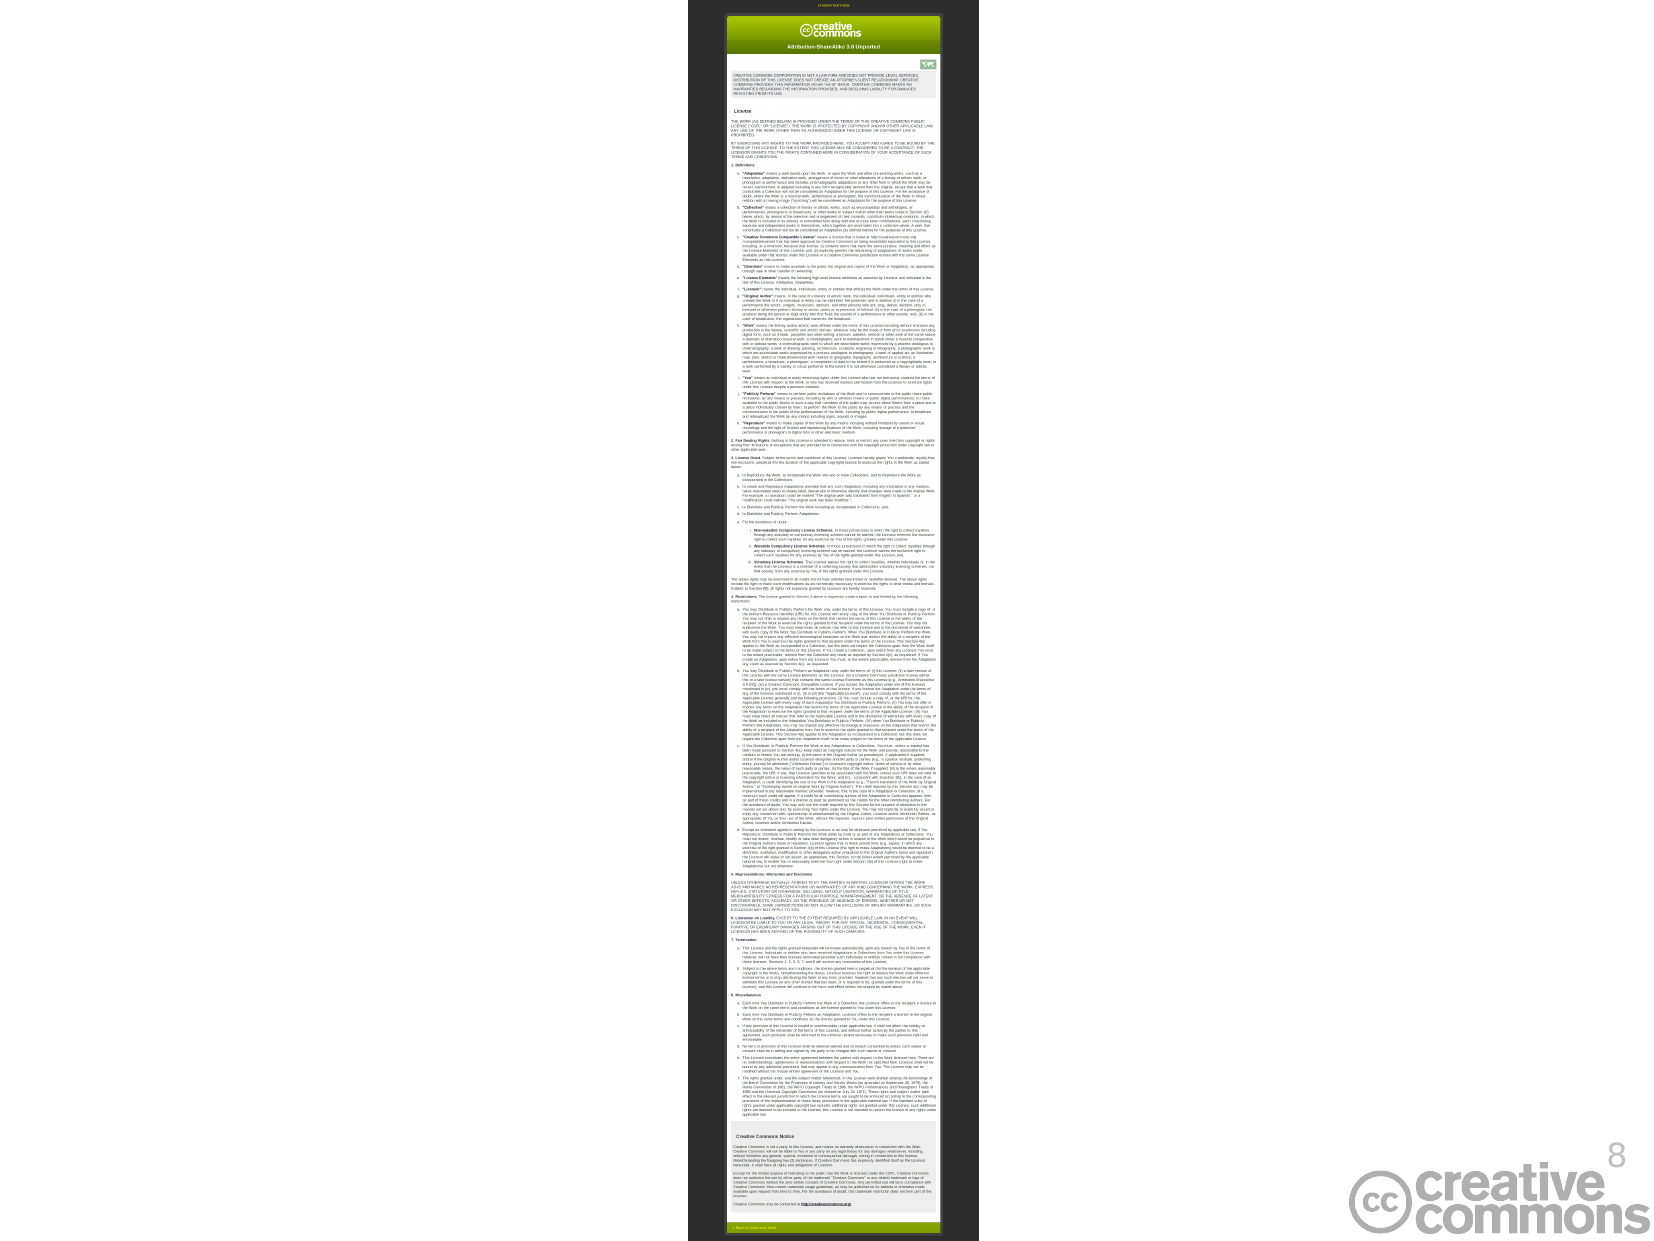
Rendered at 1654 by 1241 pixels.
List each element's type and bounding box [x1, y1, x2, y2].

picture [688, 0, 979, 1241]
picture [1349, 1162, 1650, 1234]
